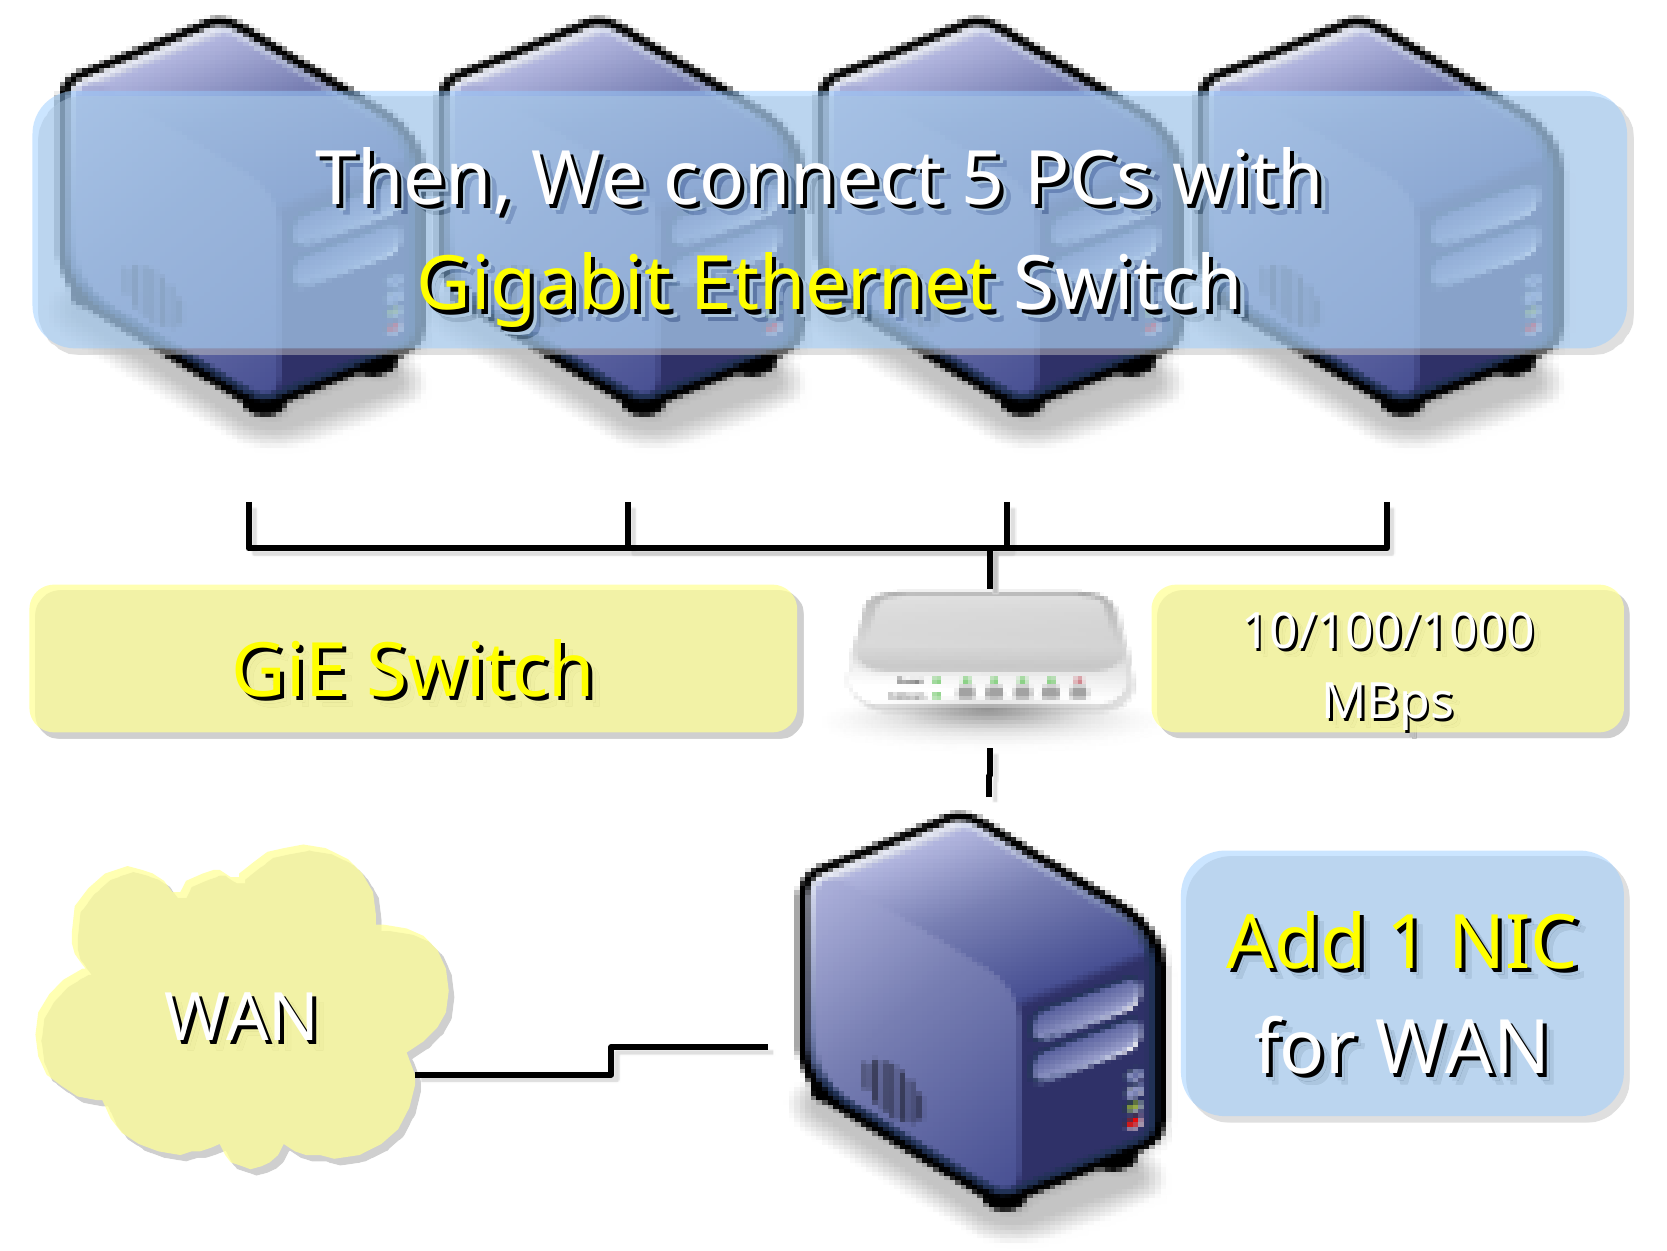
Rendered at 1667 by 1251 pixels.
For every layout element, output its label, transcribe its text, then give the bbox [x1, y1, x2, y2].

picture [767, 797, 1211, 1251]
text_box WAN [35, 844, 449, 1170]
picture [27, 2, 1609, 502]
text_box GiE Switch [29, 584, 798, 733]
text_box Then, We connect 5 PCs with Gigabit Ethernet Switch [32, 90, 1628, 349]
text_box Add 1 NIC for WAN [1180, 850, 1624, 1117]
text_box 10/100/1000 MBps [1151, 584, 1624, 733]
picture [814, 589, 1166, 748]
